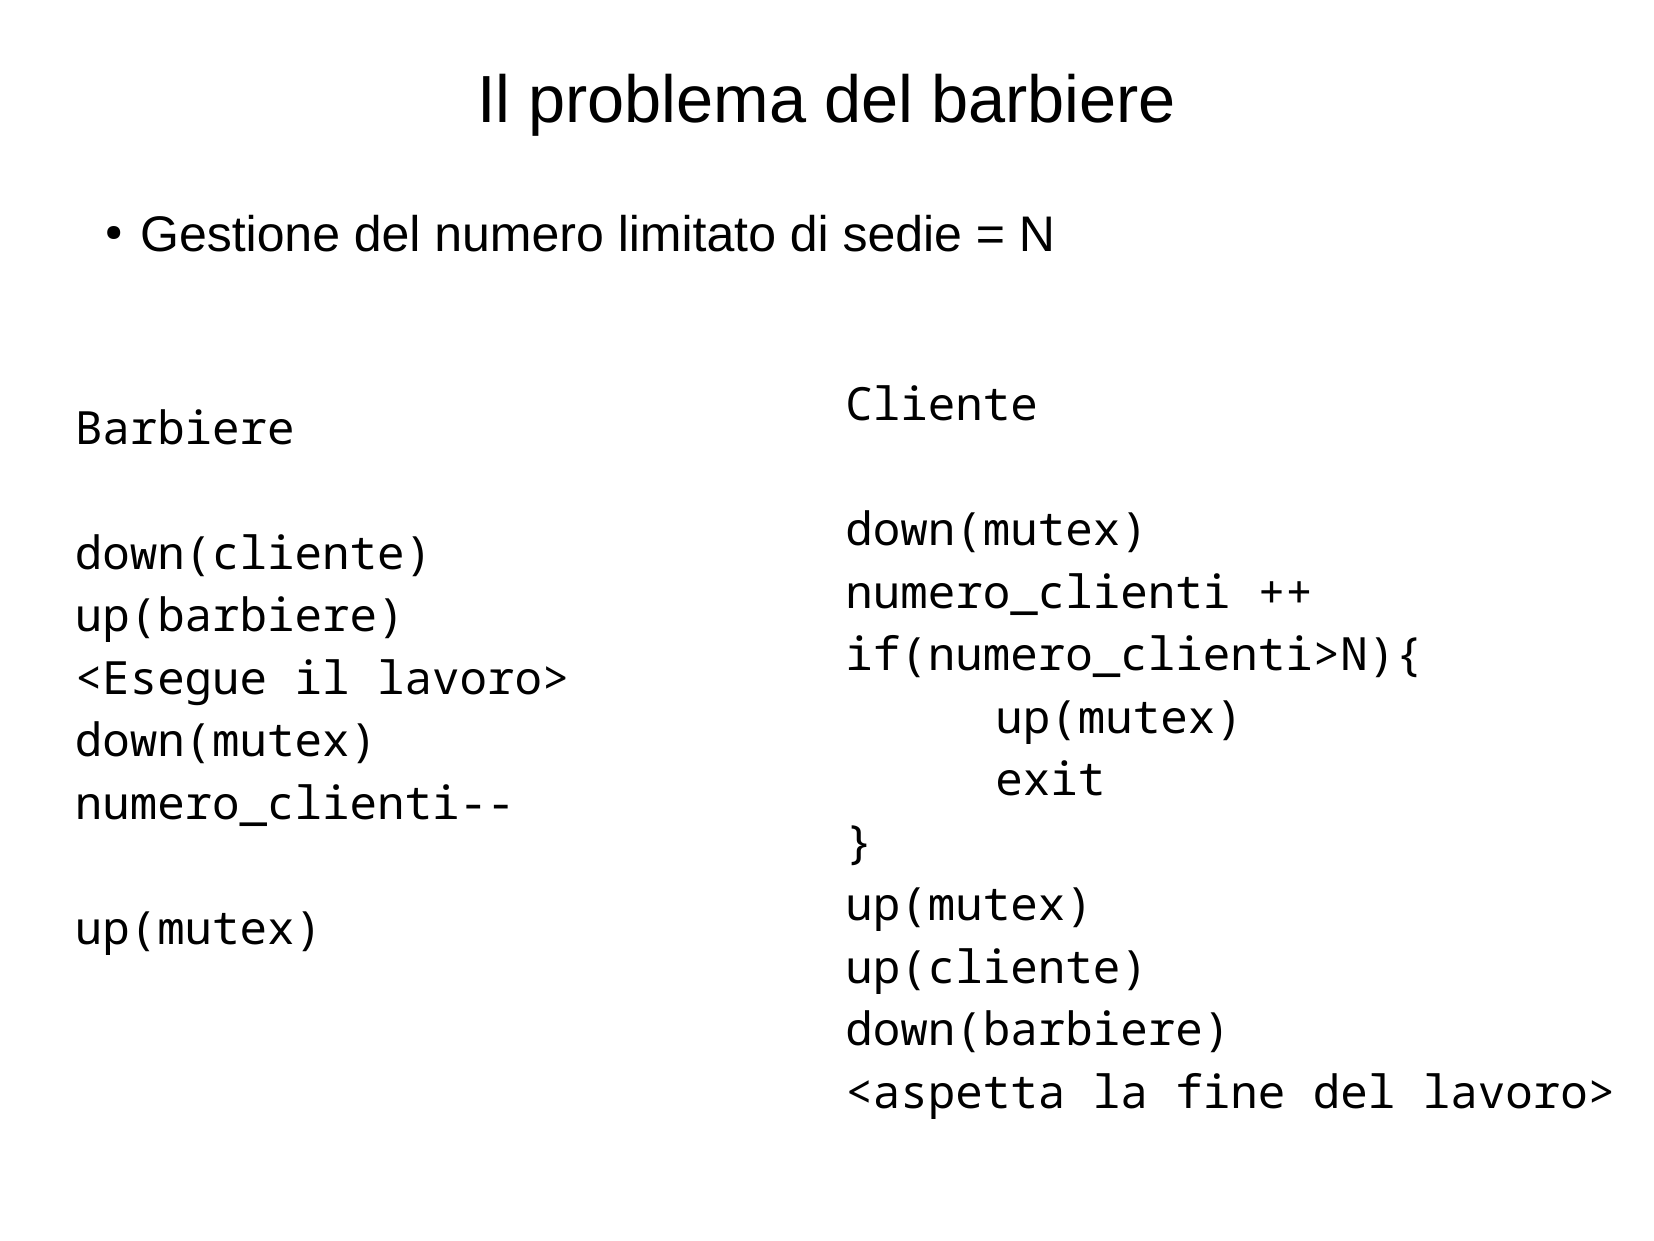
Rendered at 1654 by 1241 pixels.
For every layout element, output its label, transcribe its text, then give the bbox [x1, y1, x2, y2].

text_box Gestione del numero limitato di sedie = N [90, 198, 1501, 270]
text_box Barbiere down(cliente) up(barbiere) <Esegue il lavoro> down(mutex) numero_clienti-- up(mutex) [60, 336, 826, 1141]
text_box Cliente down(mutex) numero_clienti ++ if(numero_clienti>N){ up(mutex) exit } up(mutex) up(cliente) down(barbiere) <aspetta la fine del lavoro> [830, 364, 1636, 1019]
title Il problema del barbiere [82, 0, 1571, 204]
